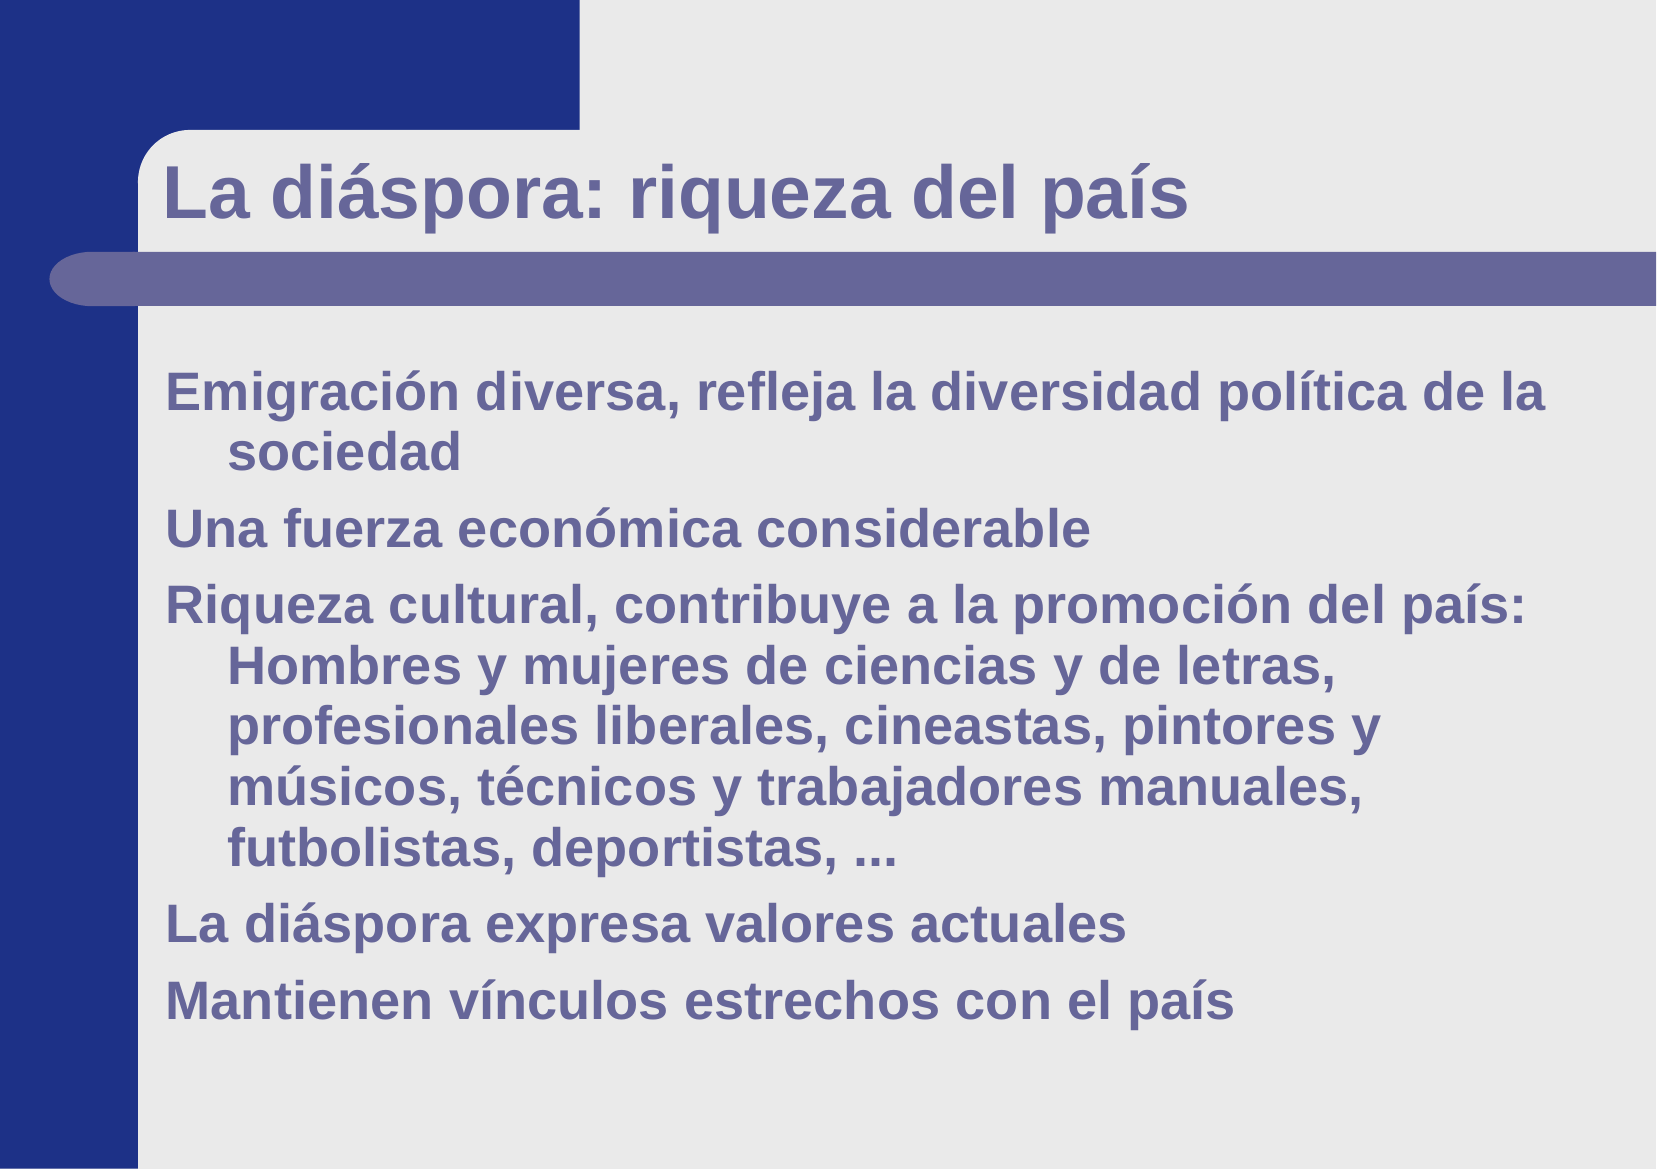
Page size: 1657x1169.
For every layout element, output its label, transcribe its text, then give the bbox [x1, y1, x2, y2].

list Emigración diversa, refleja la diversidad política de la sociedad Una fuerza económica considerable Riqueza cultural, contribuye a la promoción del país: Hombres y mujeres de ciencias y de letras, profesionales liberales, cineastas, pintores y músicos, técnicos y trabajadores manuales, futbolistas, deportistas, ... La diáspora expresa valores actuales Mantienen vínculos estrechos con el país [165, 361, 1615, 1032]
title La diáspora: riqueza del país [162, 105, 1612, 287]
